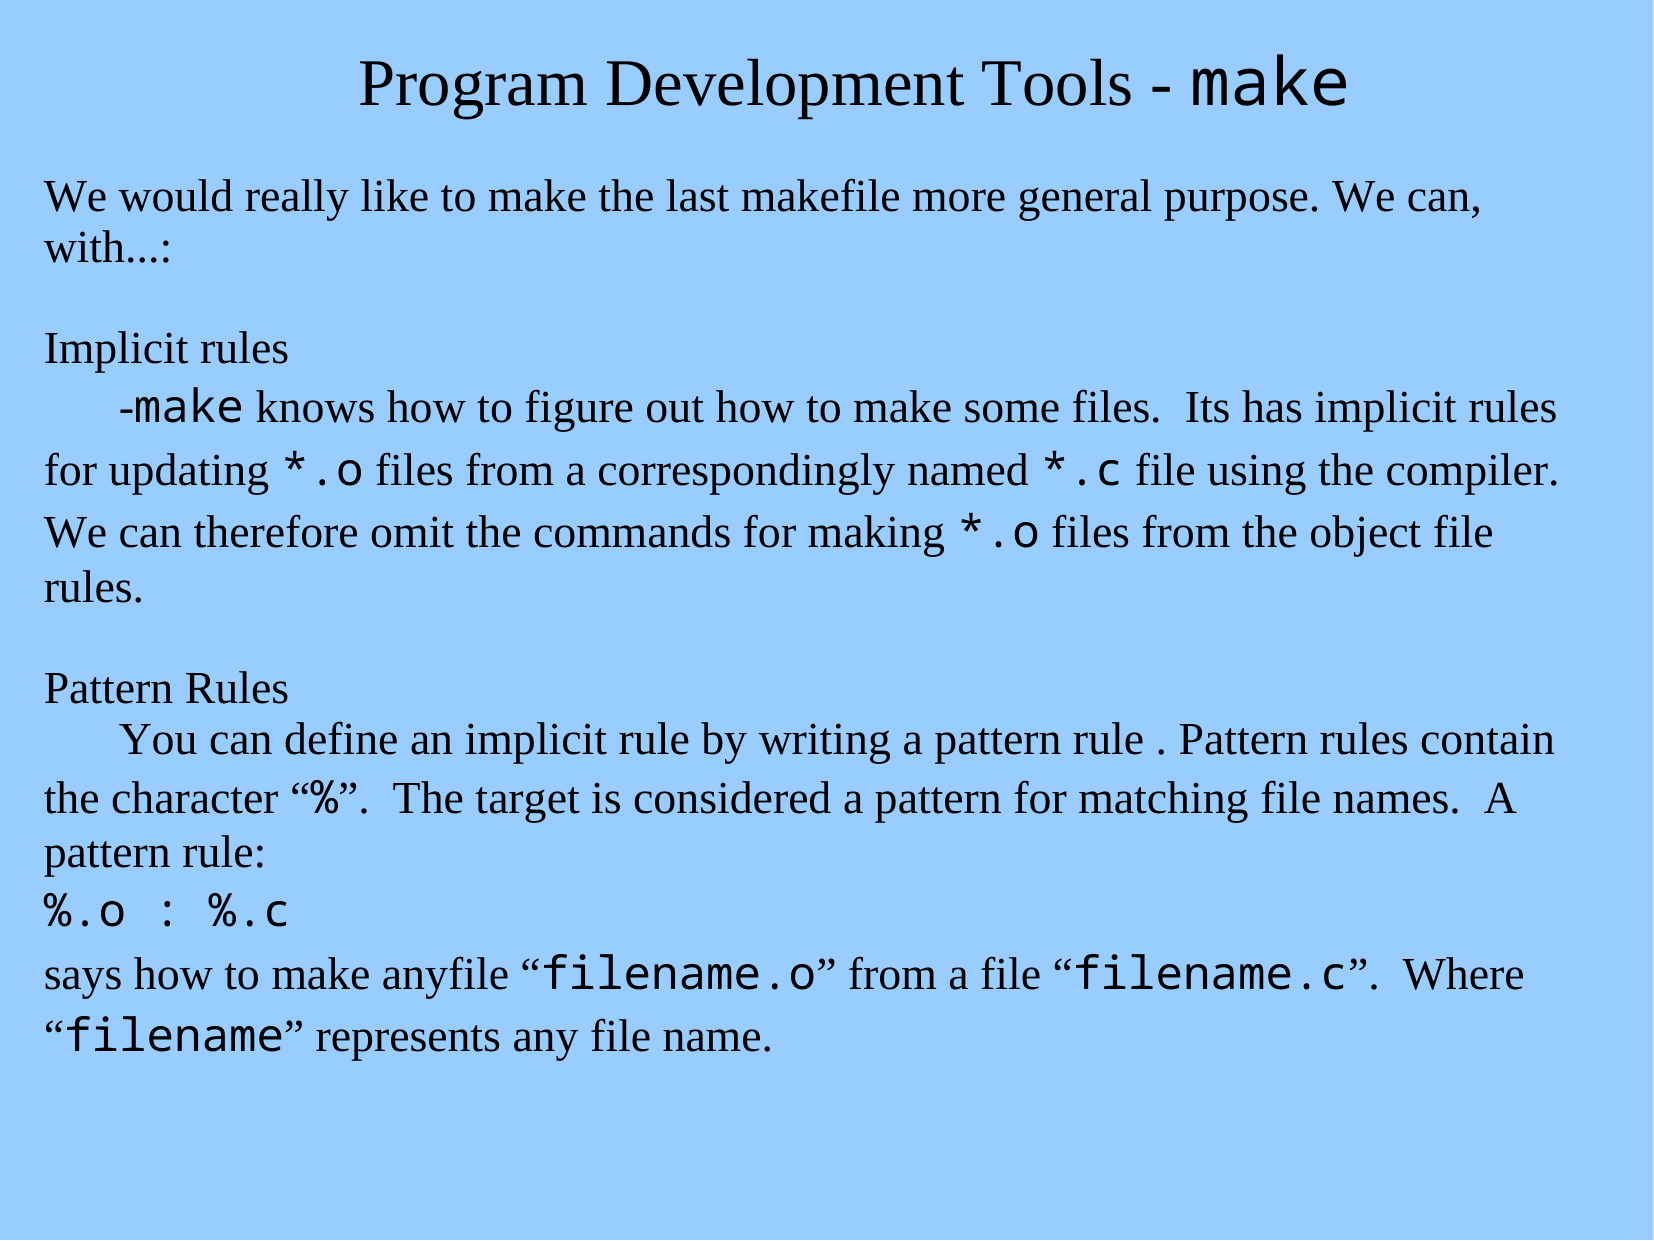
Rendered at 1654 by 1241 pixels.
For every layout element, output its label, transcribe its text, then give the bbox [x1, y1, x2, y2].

text_box Program Development Tools - make [358, 34, 1352, 113]
text_box We would really like to make the last makefile more general purpose. We can, with...: Implicit rules -make knows how to figure out how to make some files. Its has implicit rules for updating *.o files from a correspondingly named *.c file using the compiler. We can therefore omit the commands for making *.o files from the object file rules. Pattern Rules You can define an implicit rule by writing a pattern rule . Pattern rules contain the character “%”. The target is considered a pattern for matching file names. A pattern rule: %.o : %.c says how to make anyfile “filename.o” from a file “filename.c”. Where “filename” represents any file name. [43, 170, 1582, 1172]
